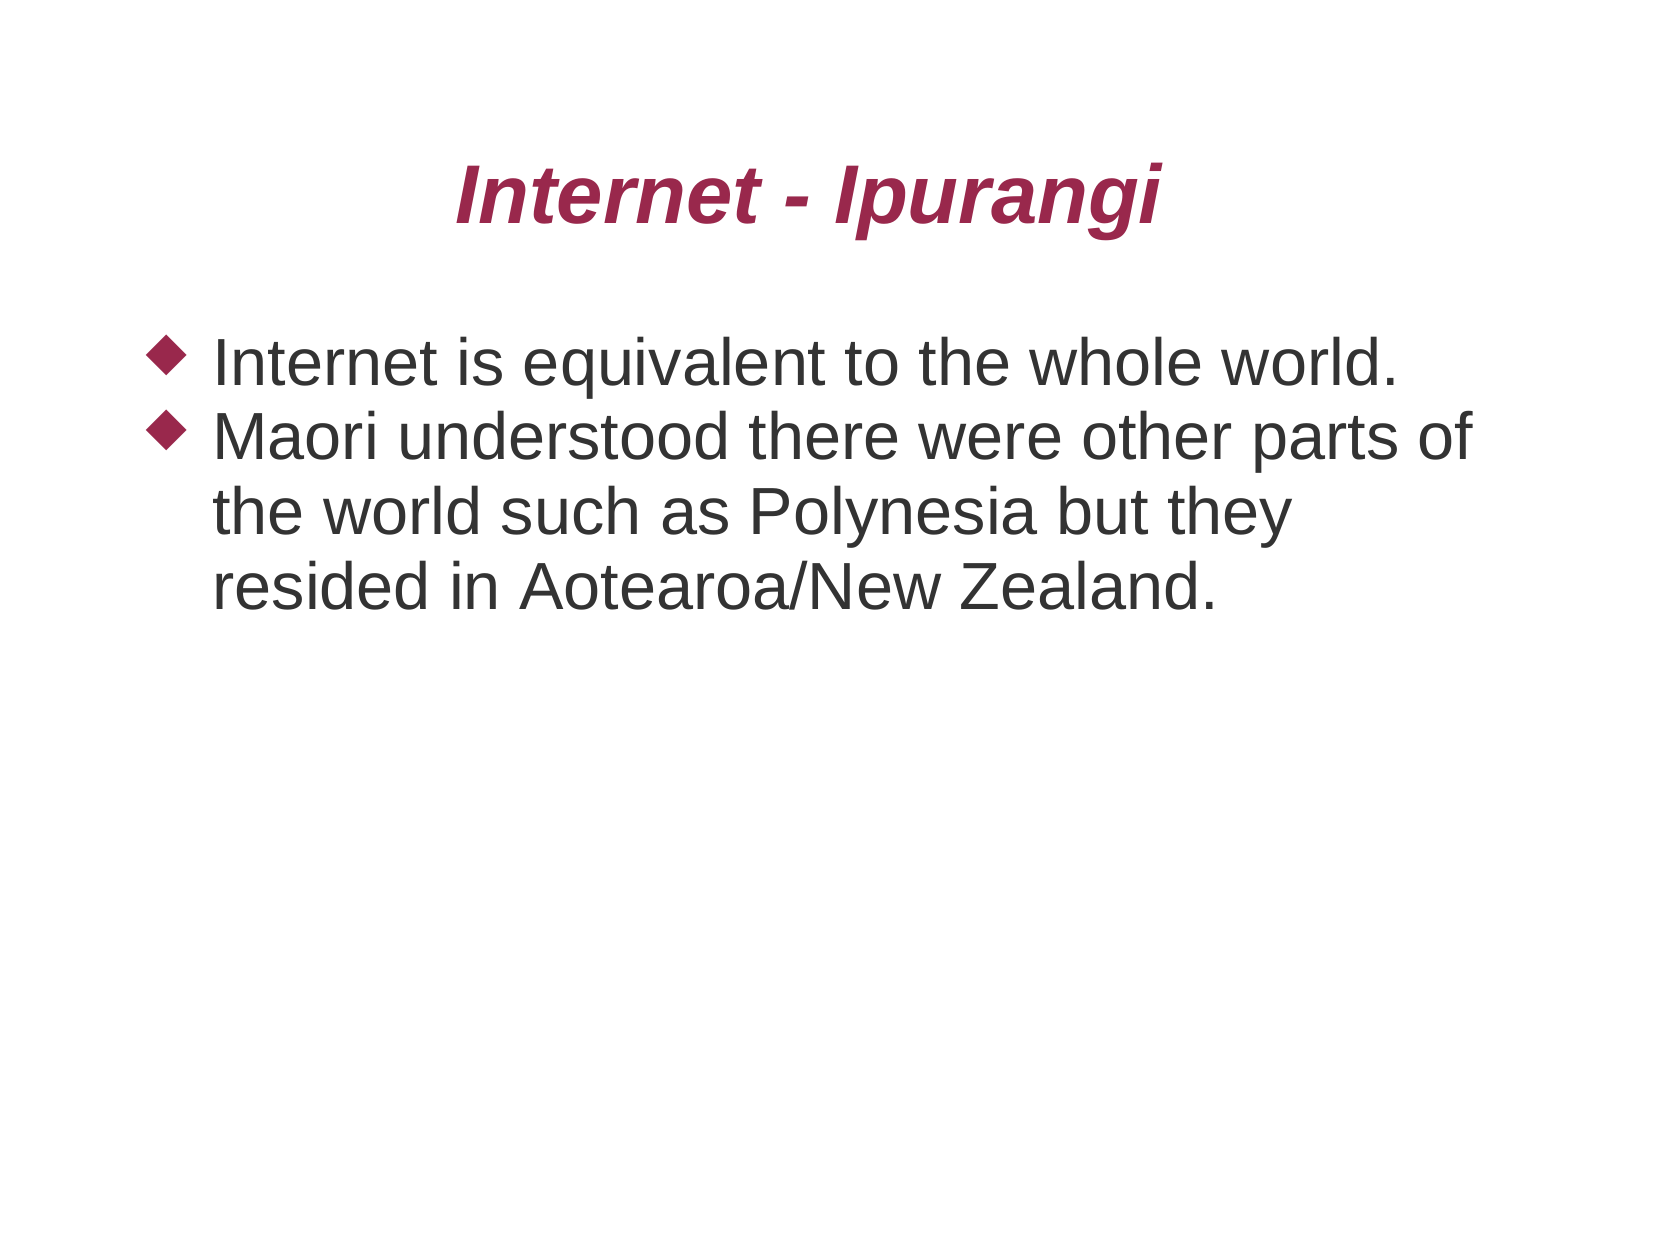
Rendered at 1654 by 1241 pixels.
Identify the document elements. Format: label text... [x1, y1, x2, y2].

list Internet is equivalent to the whole world. Maori understood there were other parts of the world such as Polynesia but they resided in Aotearoa/New Zealand. [129, 324, 1489, 975]
title Internet - Ipurangi [82, 90, 1536, 298]
